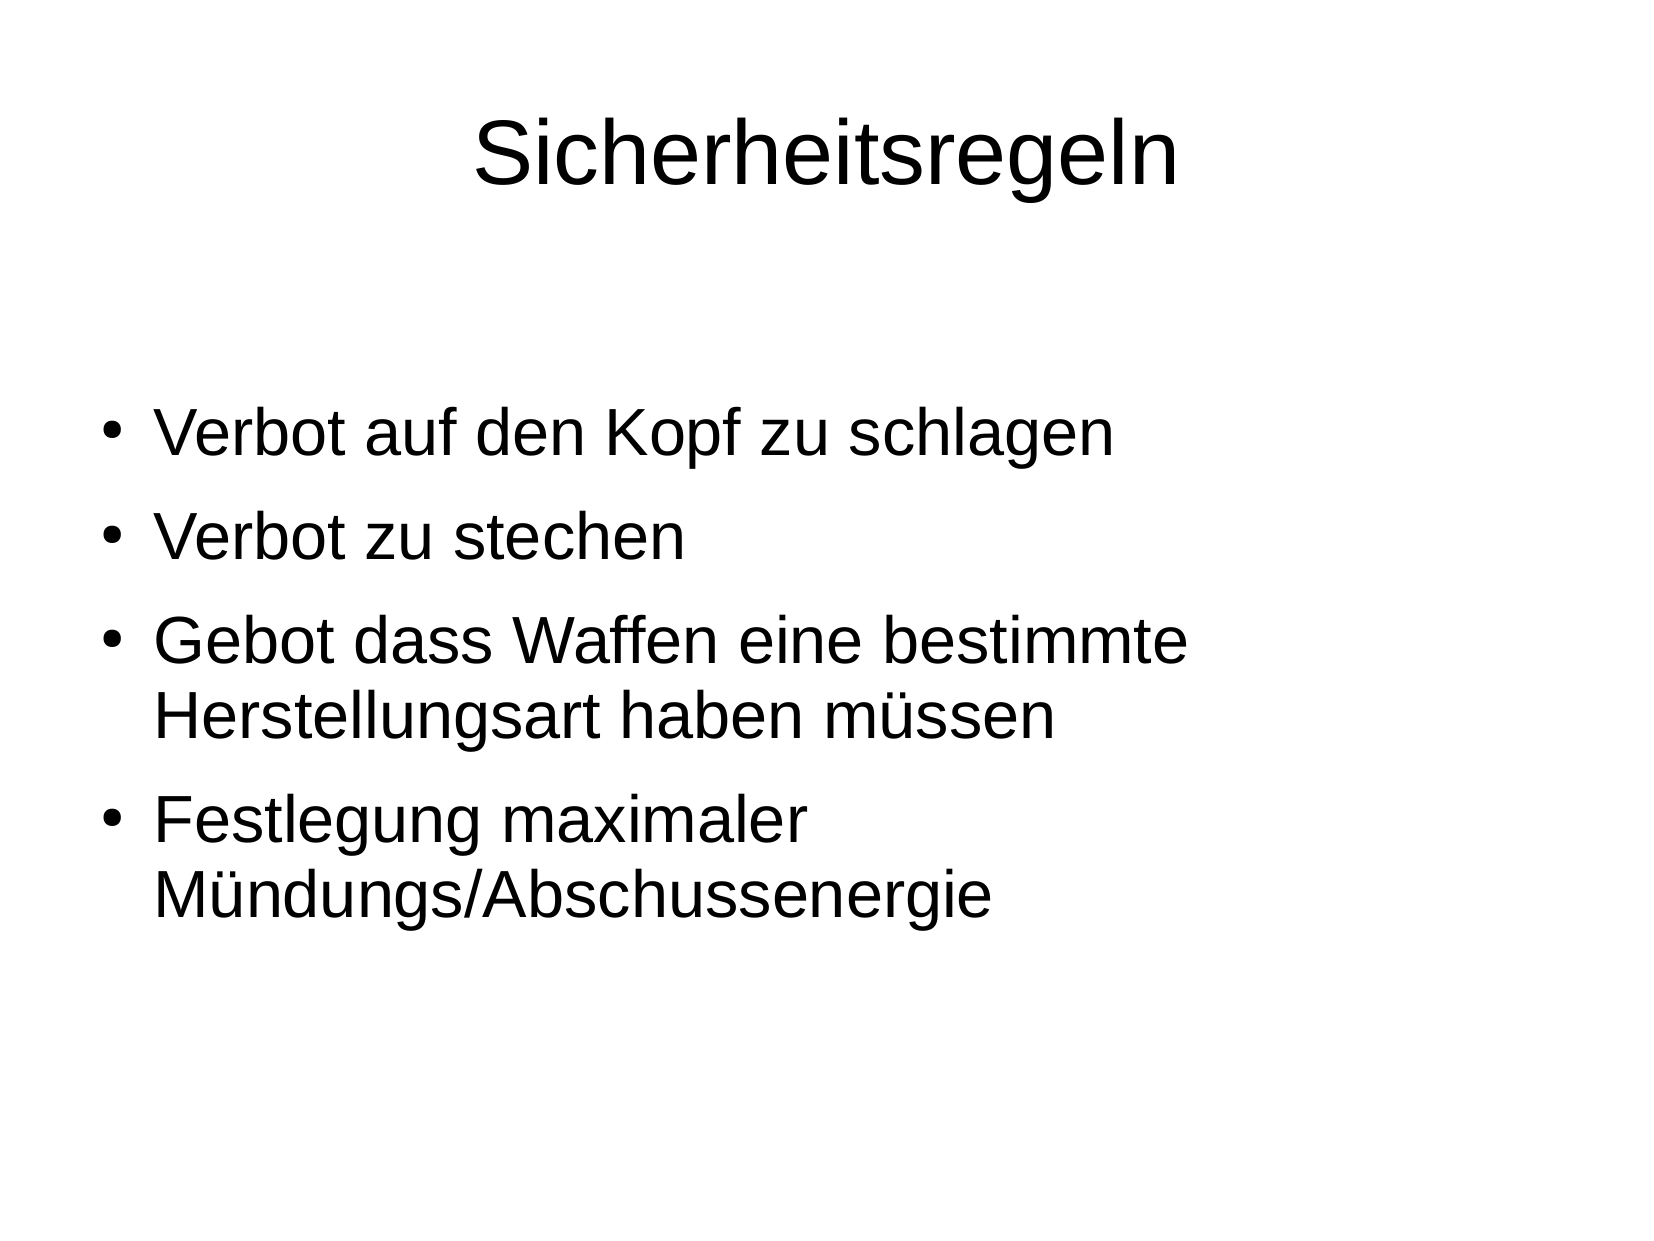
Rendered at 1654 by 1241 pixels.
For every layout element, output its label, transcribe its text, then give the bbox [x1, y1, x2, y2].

title Sicherheitsregeln [82, 49, 1571, 257]
list Verbot auf den Kopf zu schlagen Verbot zu stechen Gebot dass Waffen eine bestimmte Herstellungsart haben müssen Festlegung maximaler Mündungs/Abschussenergie [82, 290, 1571, 1010]
